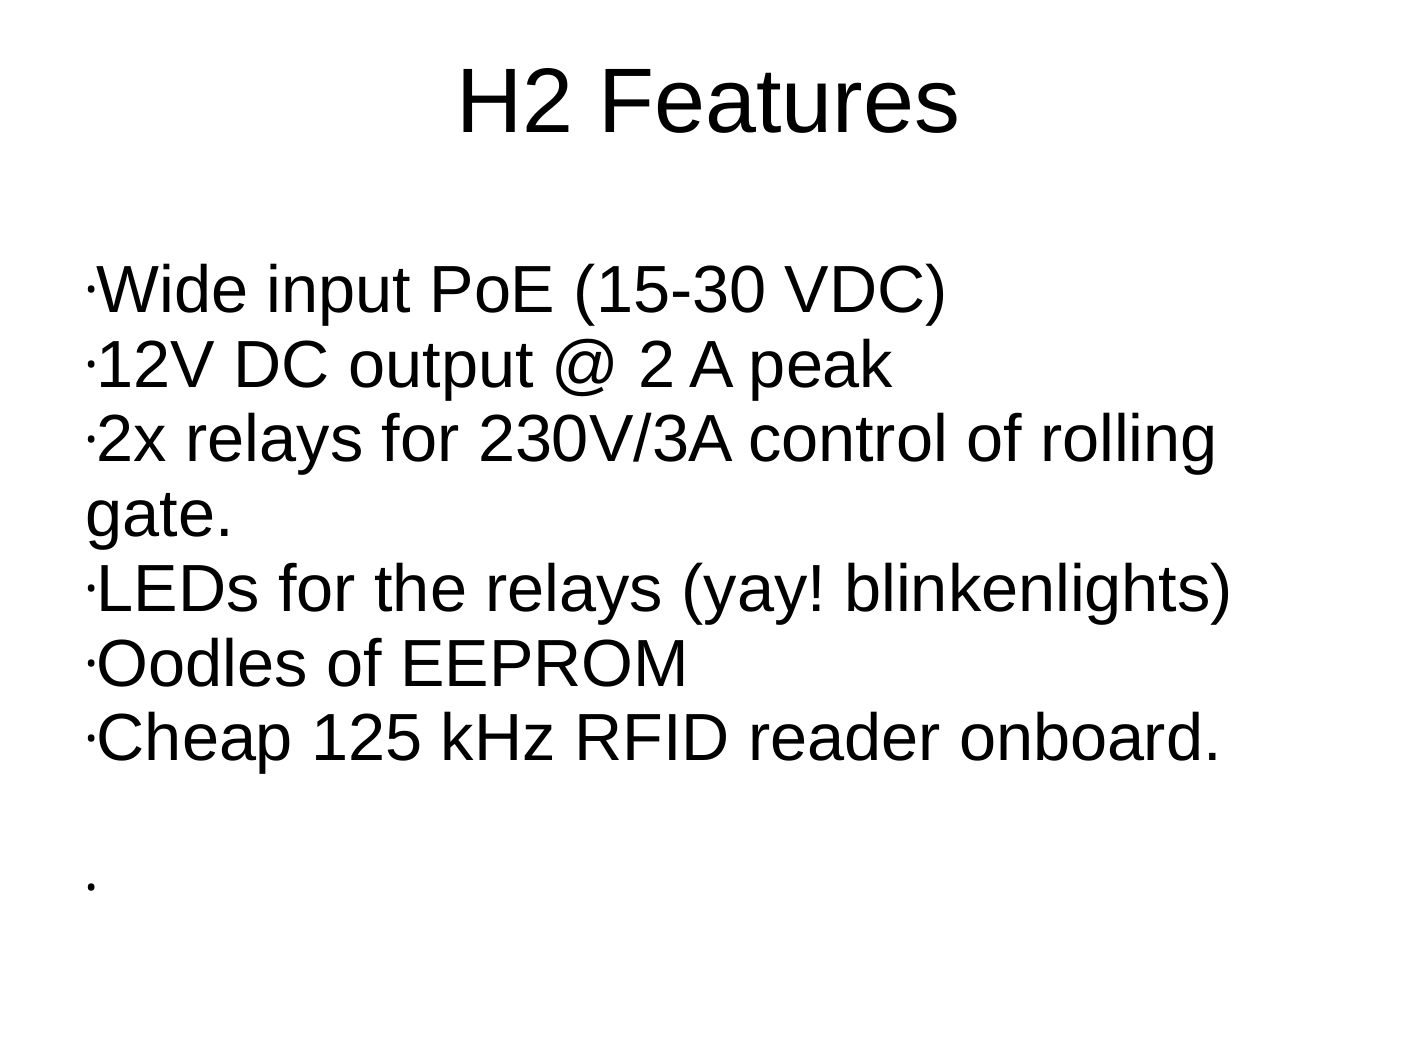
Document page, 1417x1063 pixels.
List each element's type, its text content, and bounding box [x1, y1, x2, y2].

text_box Wide input PoE (15-30 VDC) 12V DC output @ 2 A peak 2x relays for 230V/3A control of rolling gate. LEDs for the relays (yay! blinkenlights) Oodles of EEPROM Cheap 125 kHz RFID reader onboard. [70, 244, 1346, 1007]
text_box H2 Features [70, 42, 1346, 172]
